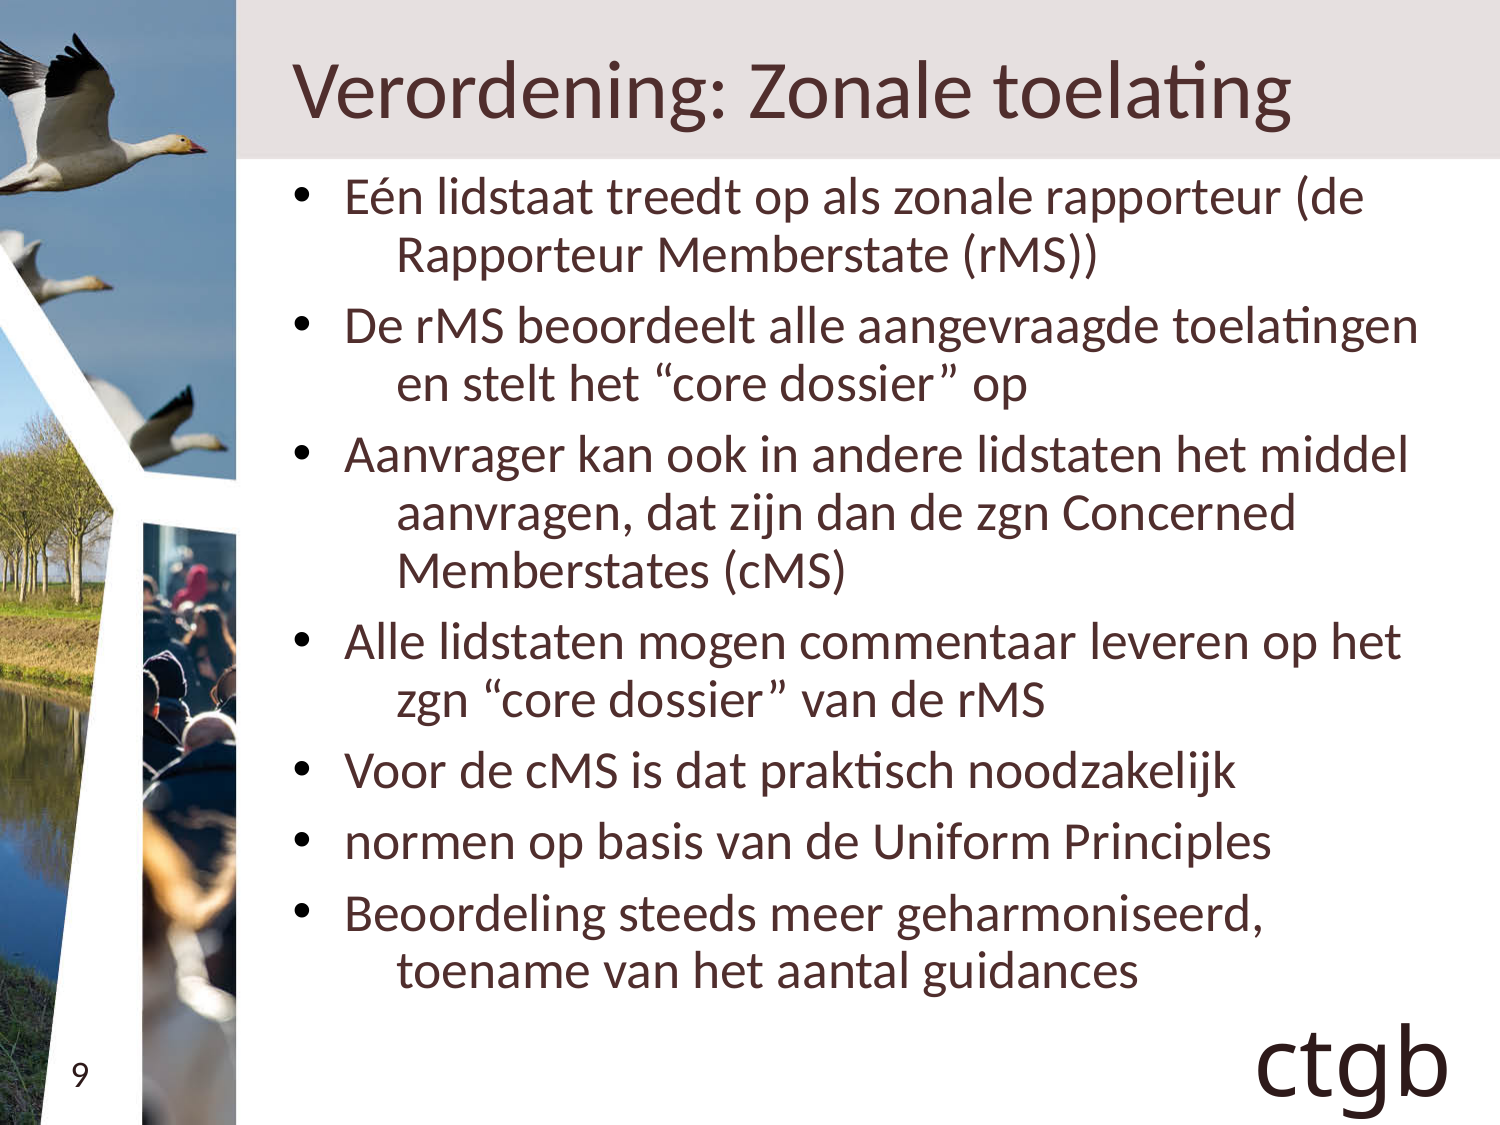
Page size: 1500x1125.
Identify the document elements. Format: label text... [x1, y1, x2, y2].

title Verordening: Zonale toelating [277, 10, 1459, 160]
list Eén lidstaat treedt op als zonale rapporteur (de Rapporteur Memberstate (rMS)) De rMS beoordeelt alle aangevraagde toelatingen en stelt het “core dossier” op Aanvrager kan ook in andere lidstaten het middel aanvragen, dat zijn dan de zgn Concerned Memberstates (cMS) Alle lidstaten mogen commentaar leveren op het zgn “core dossier” van de rMS Voor de cMS is dat praktisch noodzakelijk normen op basis van de Uniform Principles Beoordeling steeds meer geharmoniseerd, toename van het aantal guidances [277, 160, 1459, 1012]
